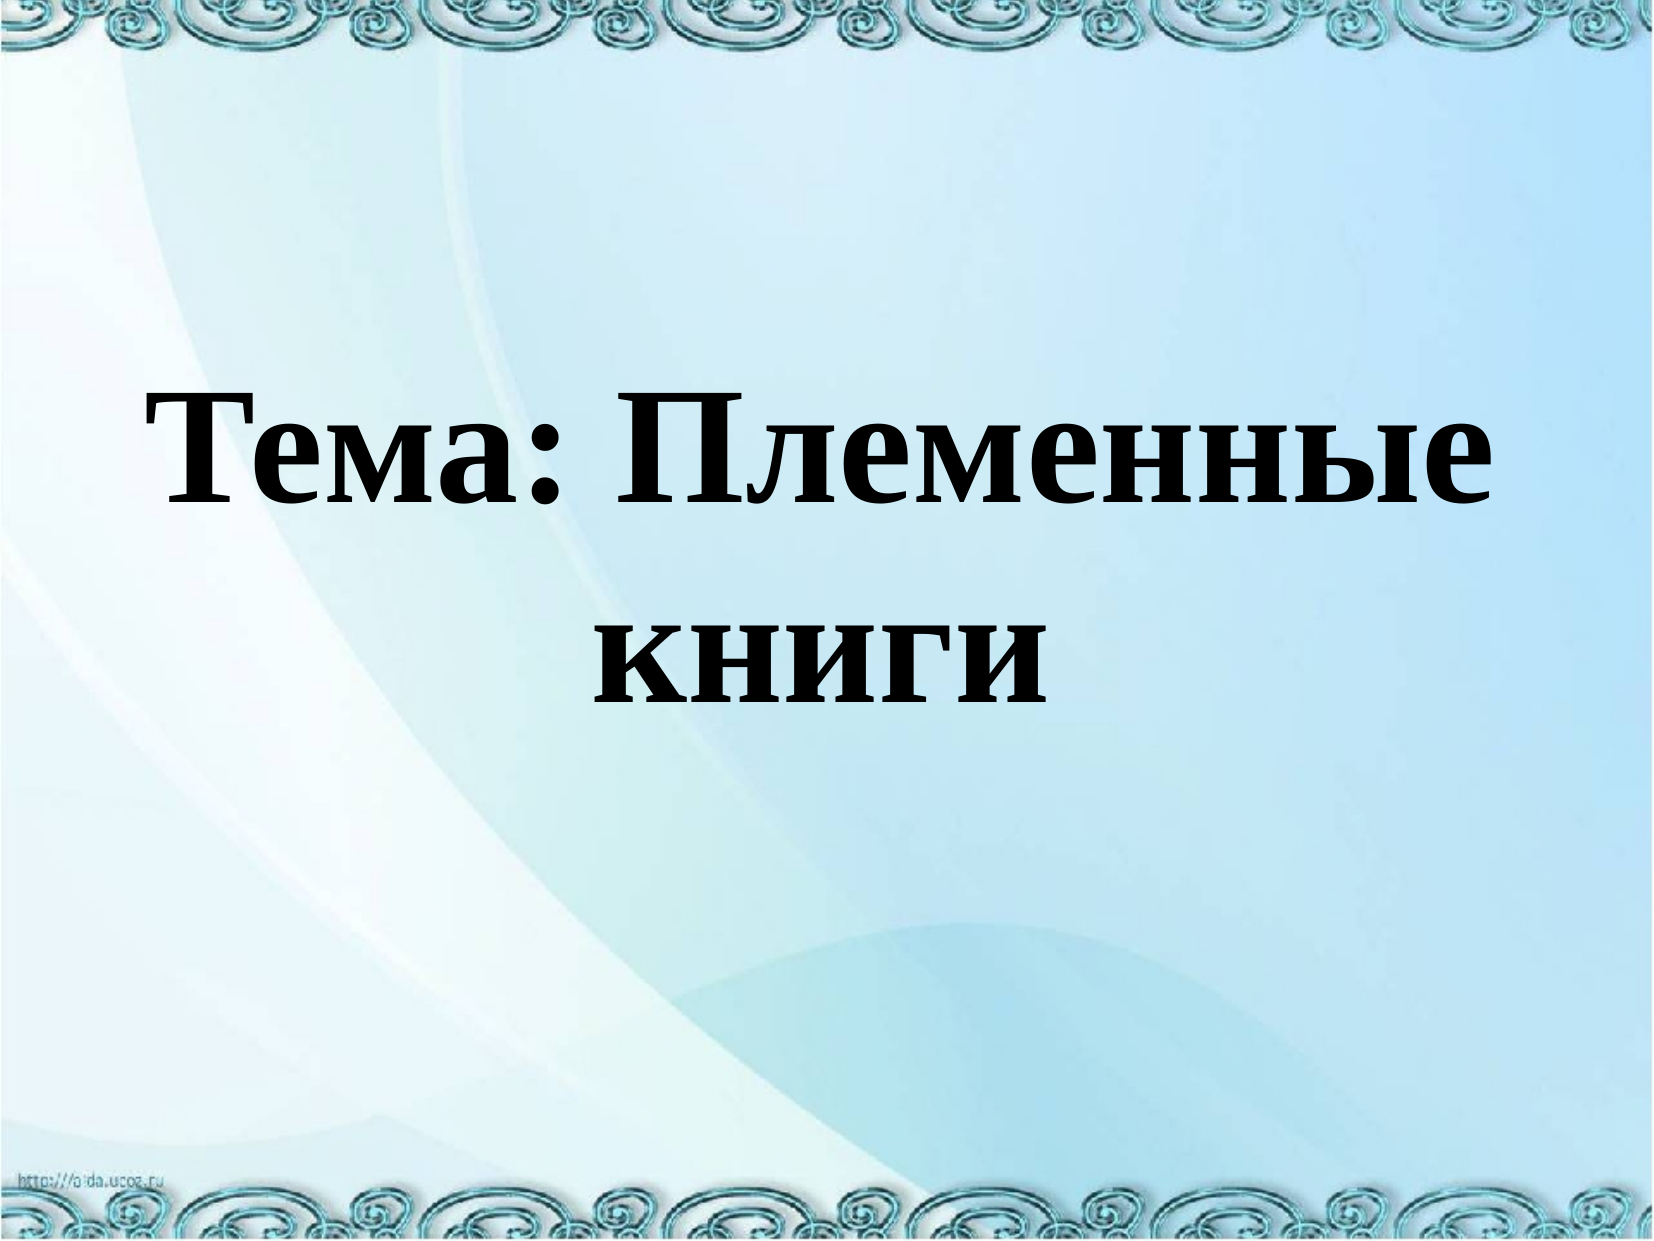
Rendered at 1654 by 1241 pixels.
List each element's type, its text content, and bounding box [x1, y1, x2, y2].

subtitle Тема: Племенные книги [76, 126, 1565, 945]
